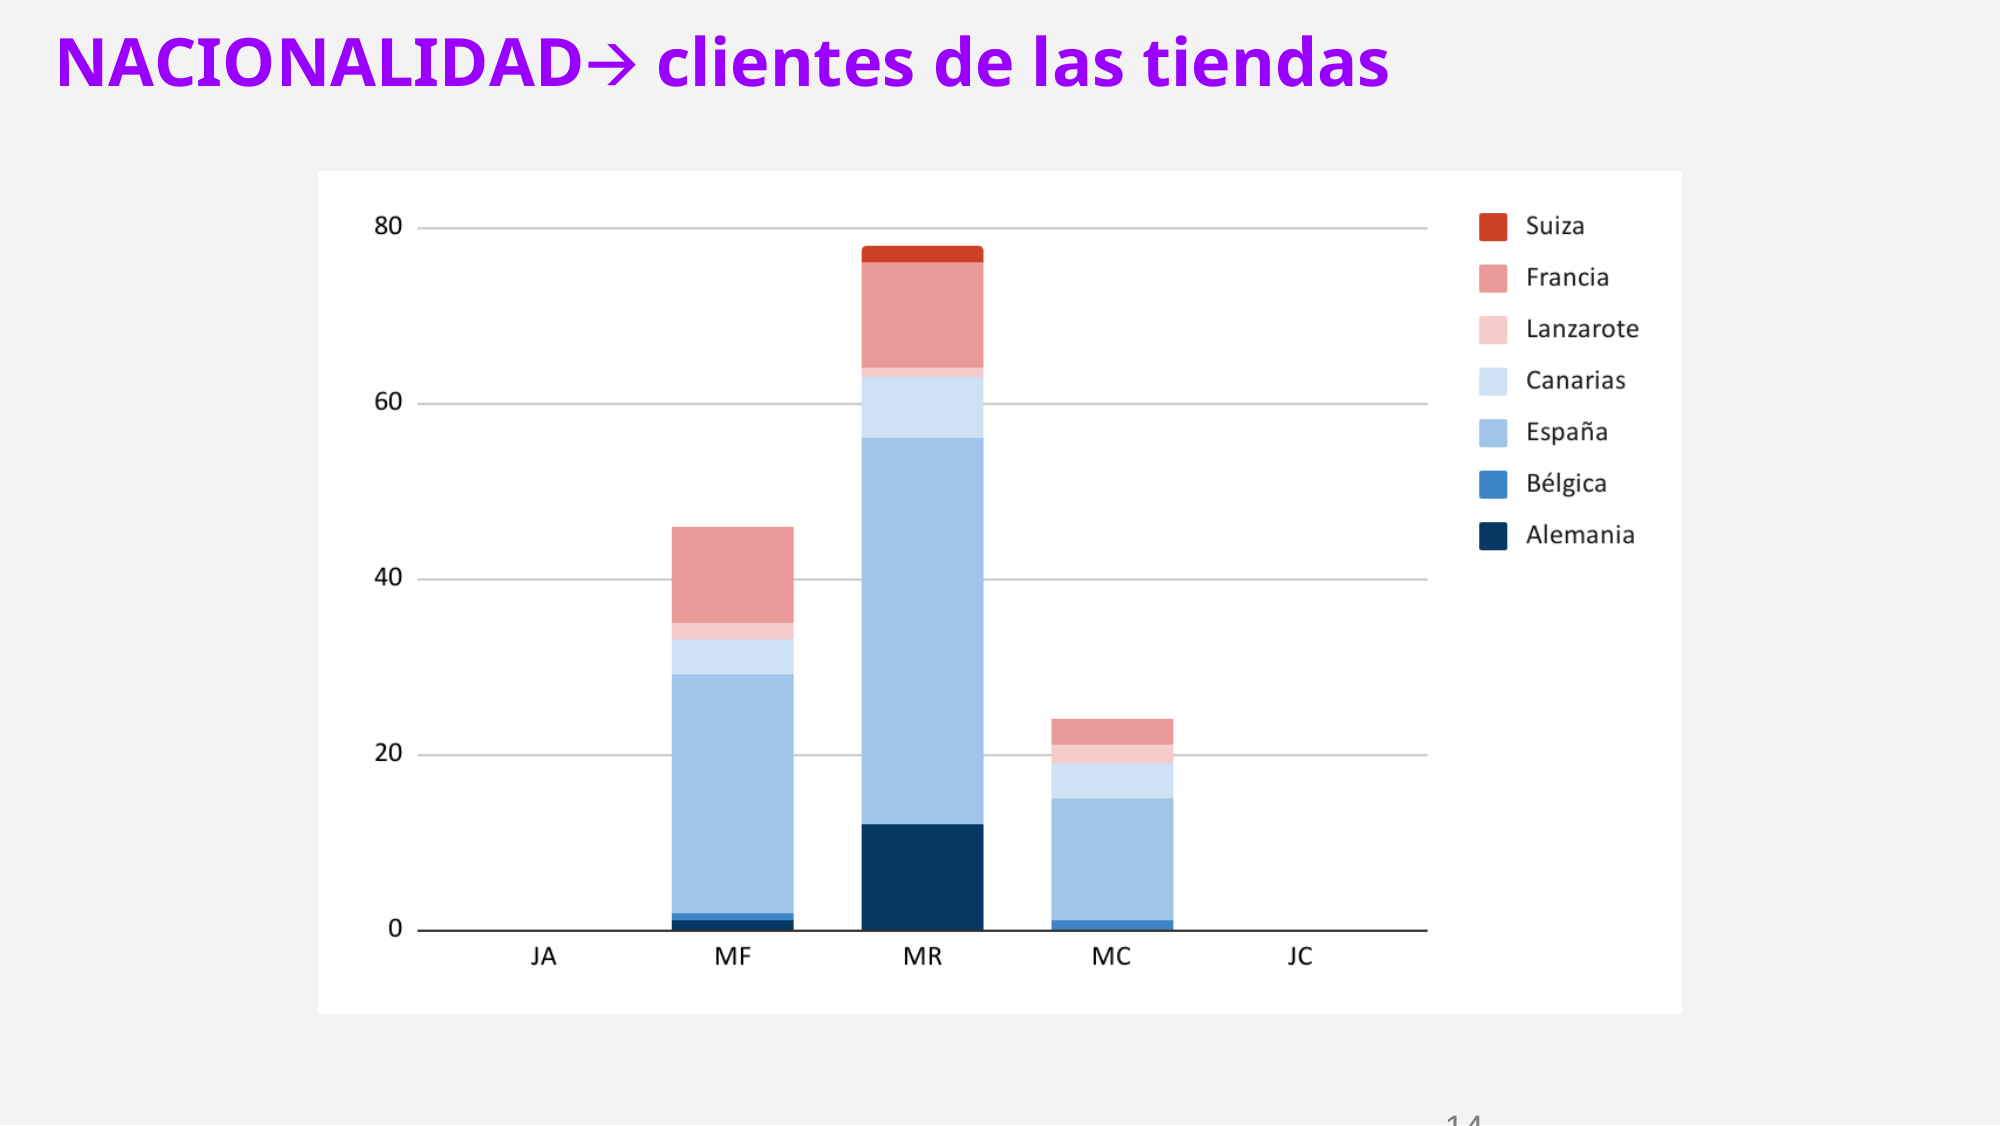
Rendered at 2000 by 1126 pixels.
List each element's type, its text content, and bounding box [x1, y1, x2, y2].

picture [318, 171, 1682, 1014]
text_box NACIONALIDAD🡪 clientes de las tiendas [54, 0, 1513, 120]
text_box <número> [1426, 1096, 1894, 1126]
